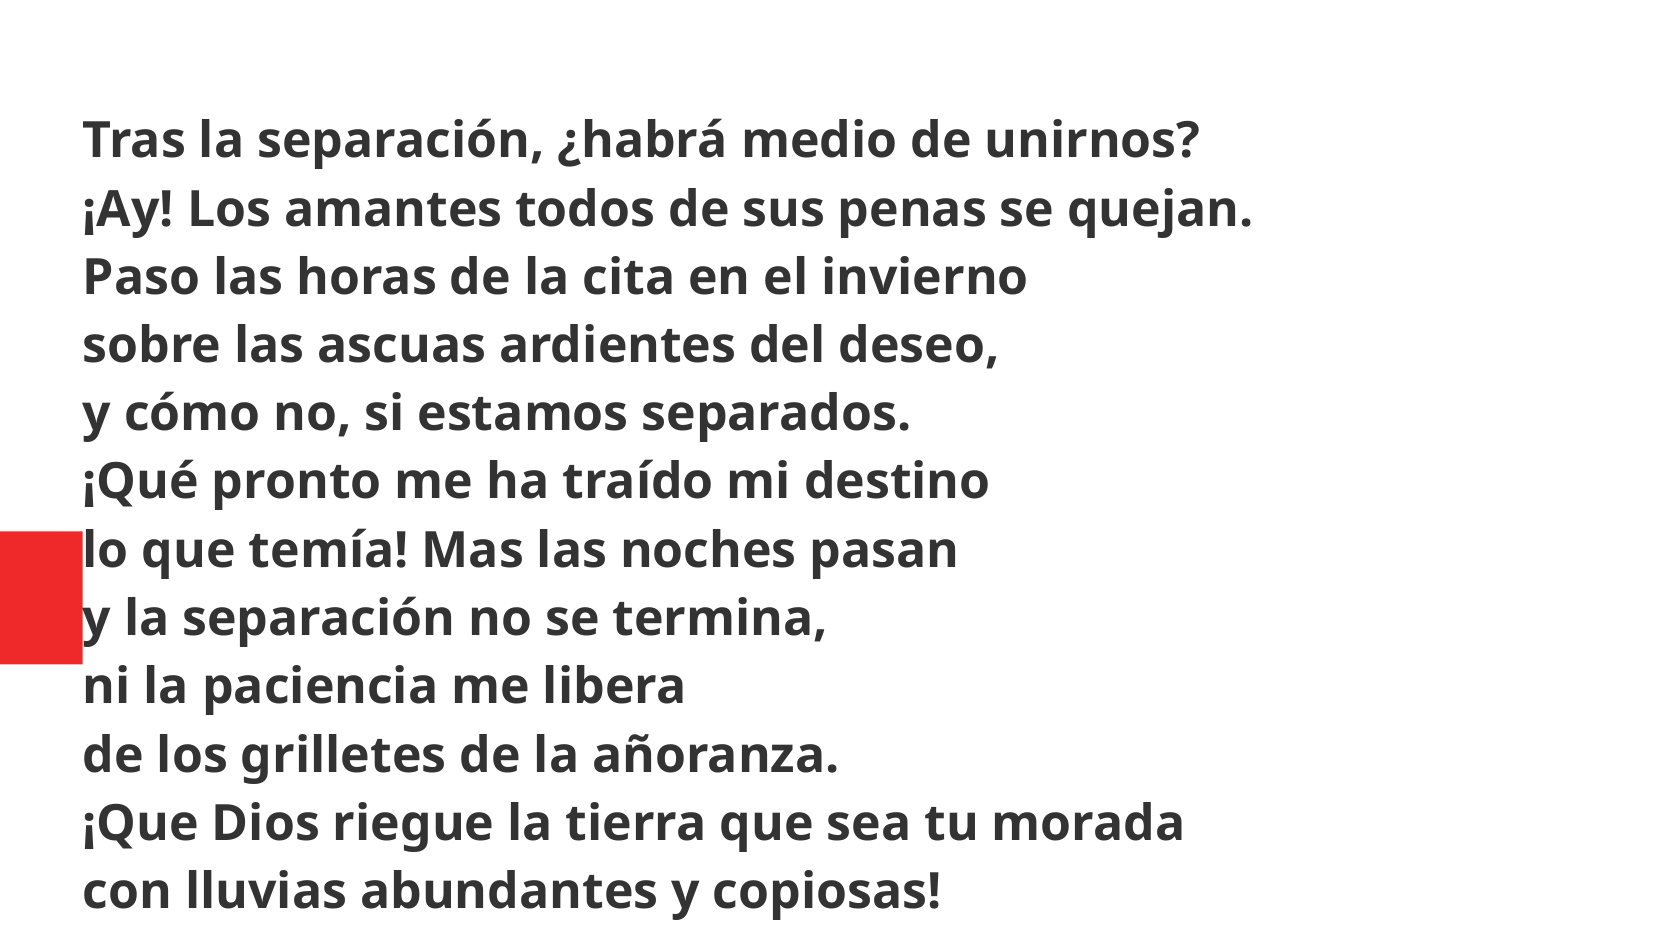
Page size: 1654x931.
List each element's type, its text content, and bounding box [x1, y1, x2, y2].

title Tras la separación, ¿habrá medio de unirnos? ¡Ay! Los amantes todos de sus penas se quejan. Paso las horas de la cita en el invierno sobre las ascuas ardientes del deseo, y cómo no, si estamos separados. ¡Qué pronto me ha traído mi destino lo que temía! Mas las noches pasan y la separación no se termina, ni la paciencia me libera de los grilletes de la añoranza. ¡Que Dios riegue la tierra que sea tu morada con lluvias abundantes y copiosas! [82, 104, 1571, 924]
